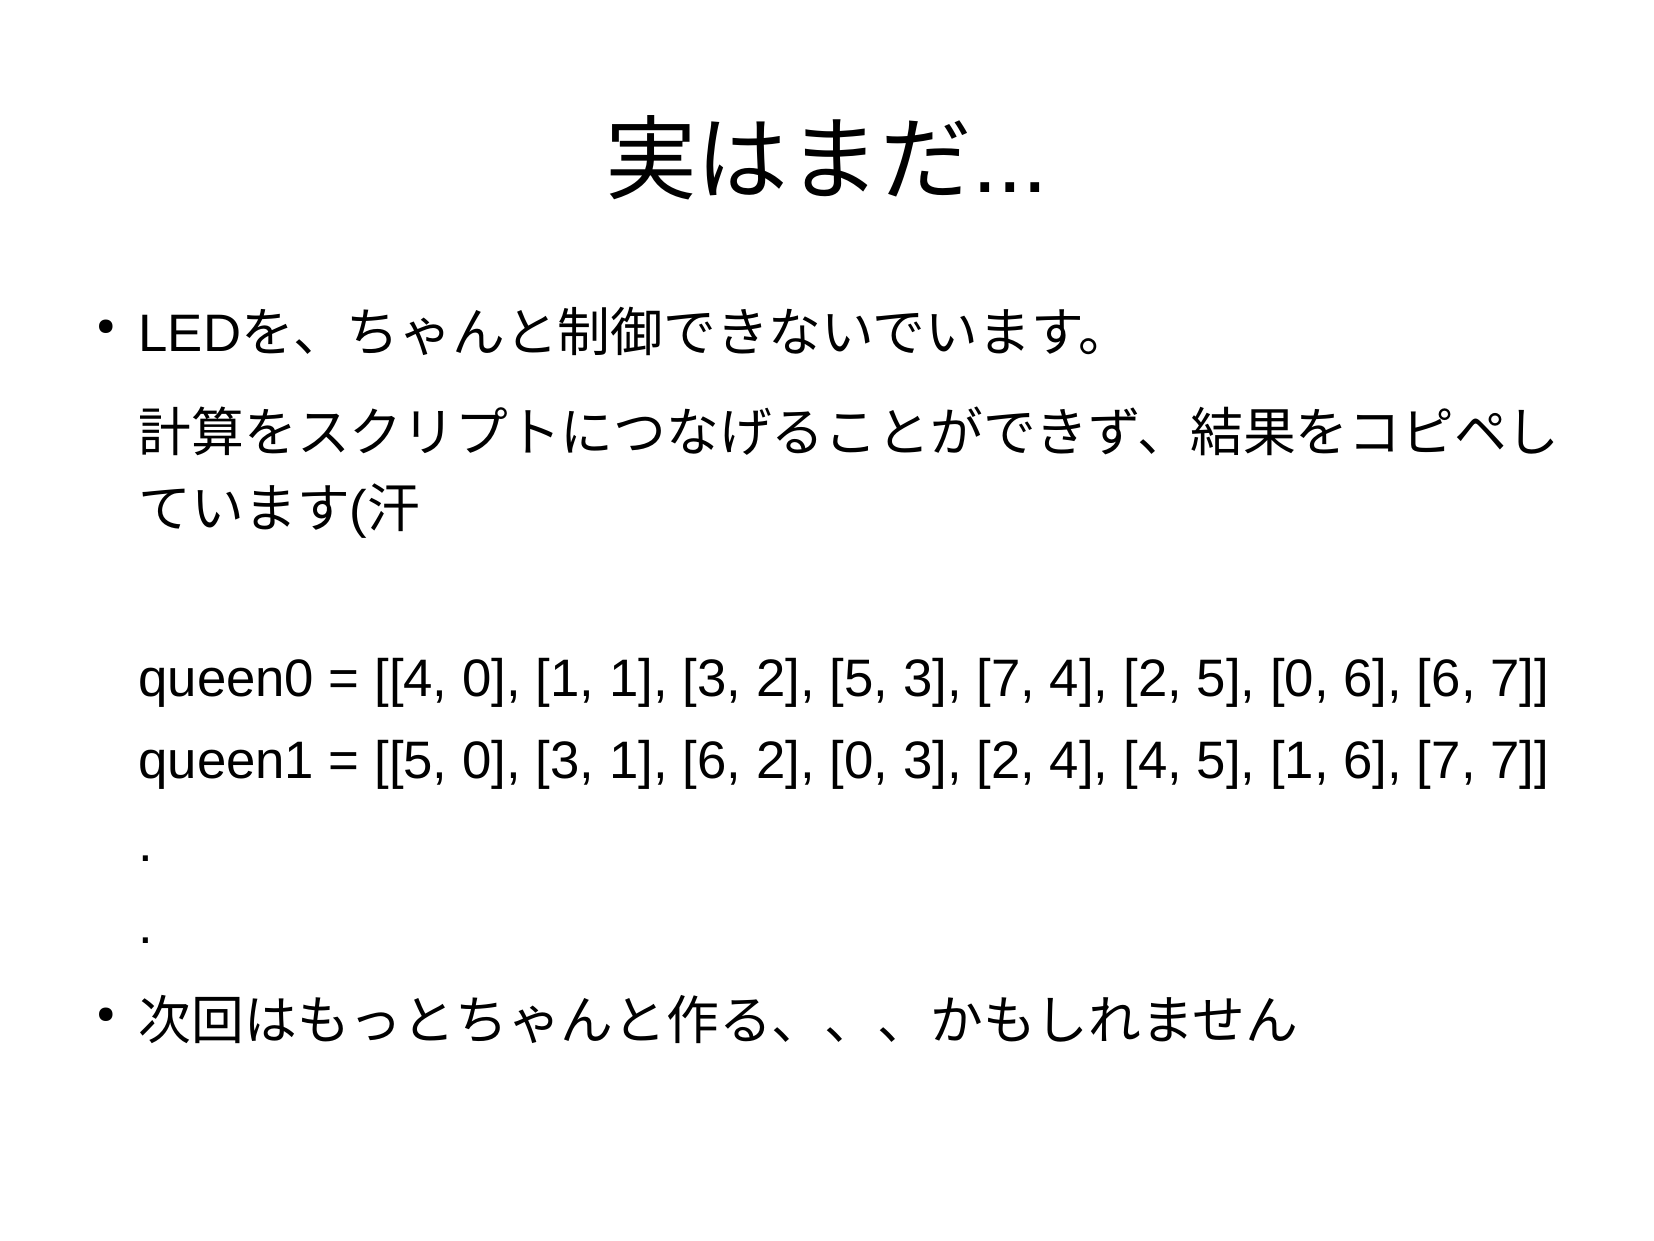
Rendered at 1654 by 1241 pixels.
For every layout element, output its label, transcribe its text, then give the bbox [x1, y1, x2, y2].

title 実はまだ... [82, 49, 1571, 257]
list LEDを、ちゃんと制御できないでいます。 計算をスクリプトにつなげることができず、結果をコピペしています(汗 queen0 = [[4, 0], [1, 1], [3, 2], [5, 3], [7, 4], [2, 5], [0, 6], [6, 7]] queen1 = [[5, 0], [3, 1], [6, 2], [0, 3], [2, 4], [4, 5], [1, 6], [7, 7]] . . 次回はもっとちゃんと作る、、、かもしれません [82, 290, 1571, 1134]
